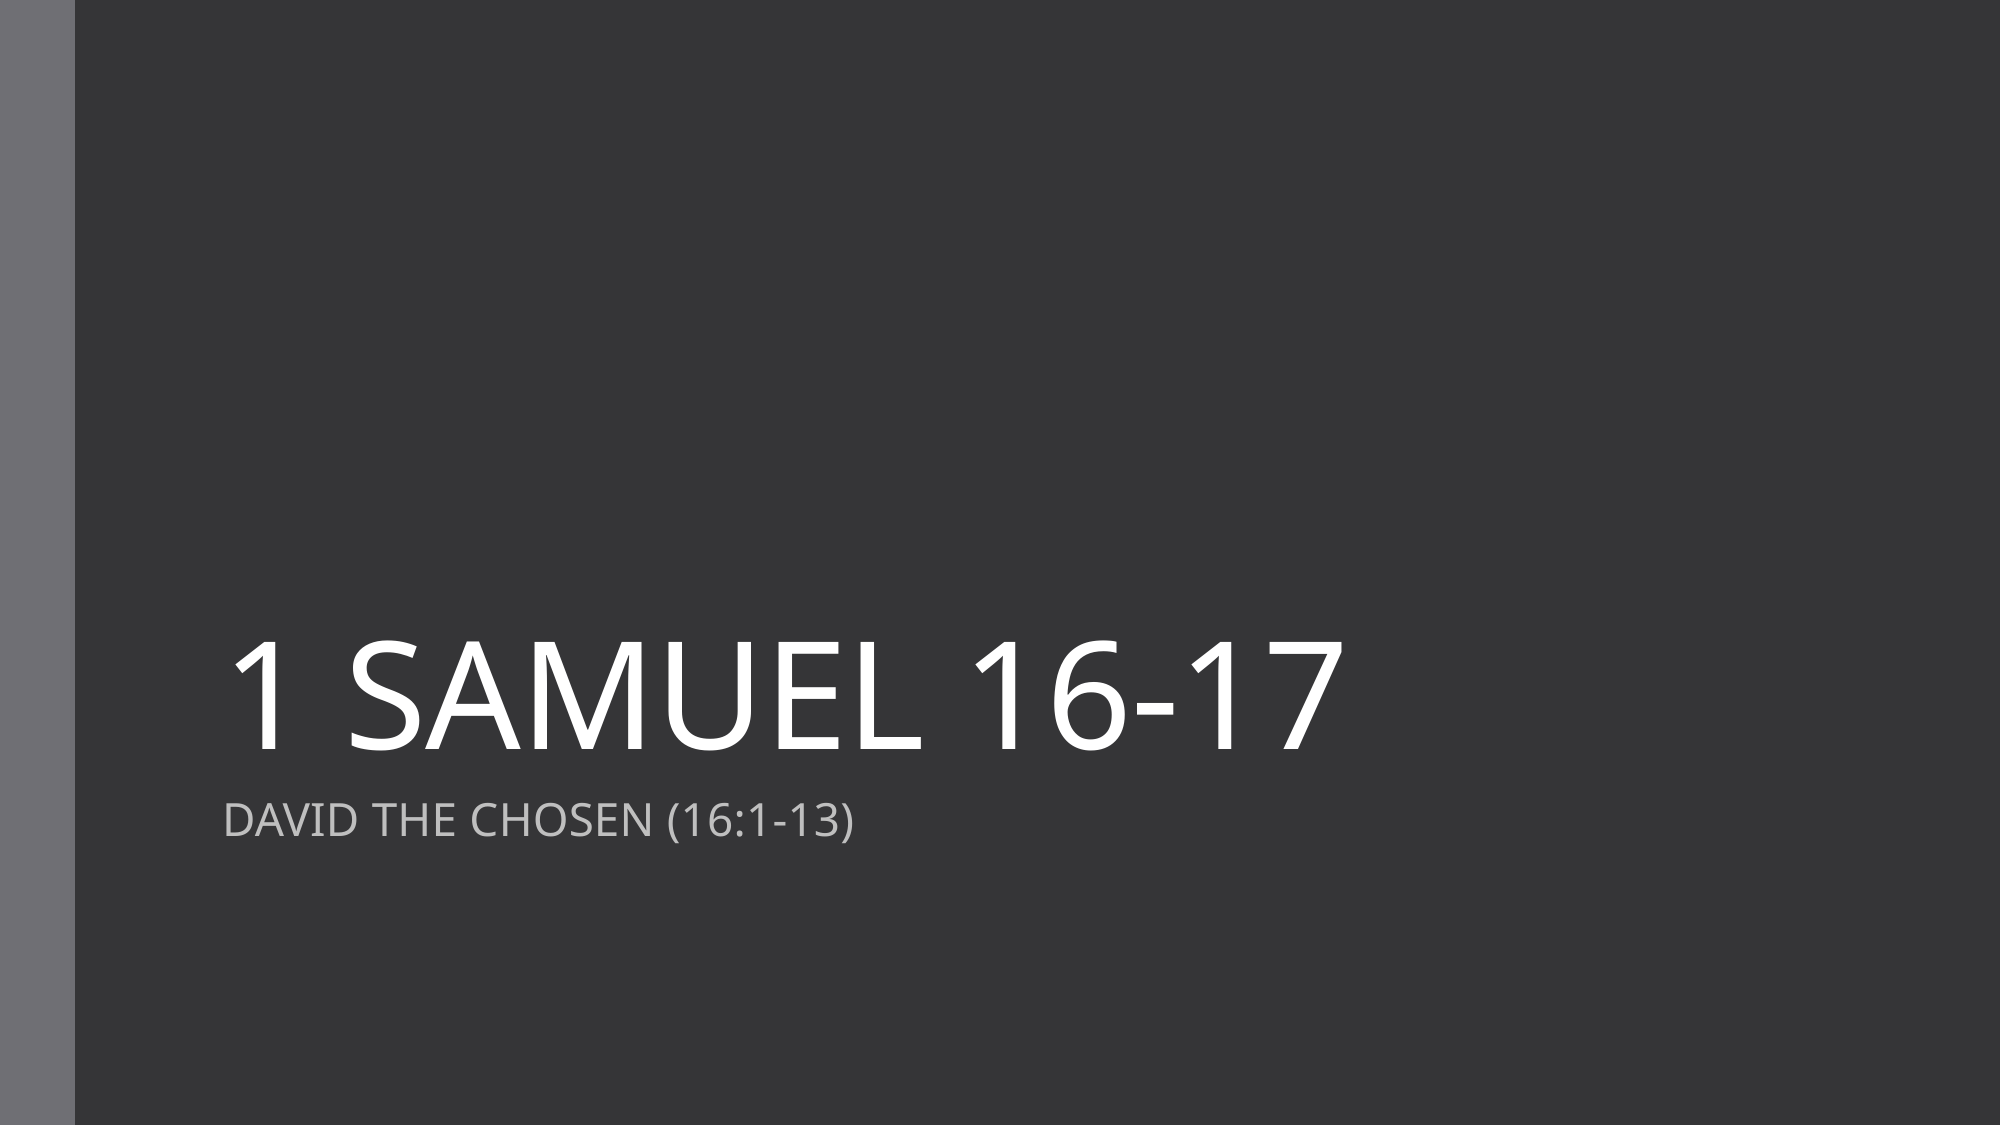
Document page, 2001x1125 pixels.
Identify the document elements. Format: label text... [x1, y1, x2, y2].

subtitle DAVID THE CHOSEN (16:1-13) [206, 787, 1752, 1066]
title 1 SAMUEL 16-17 [206, 124, 1752, 787]
